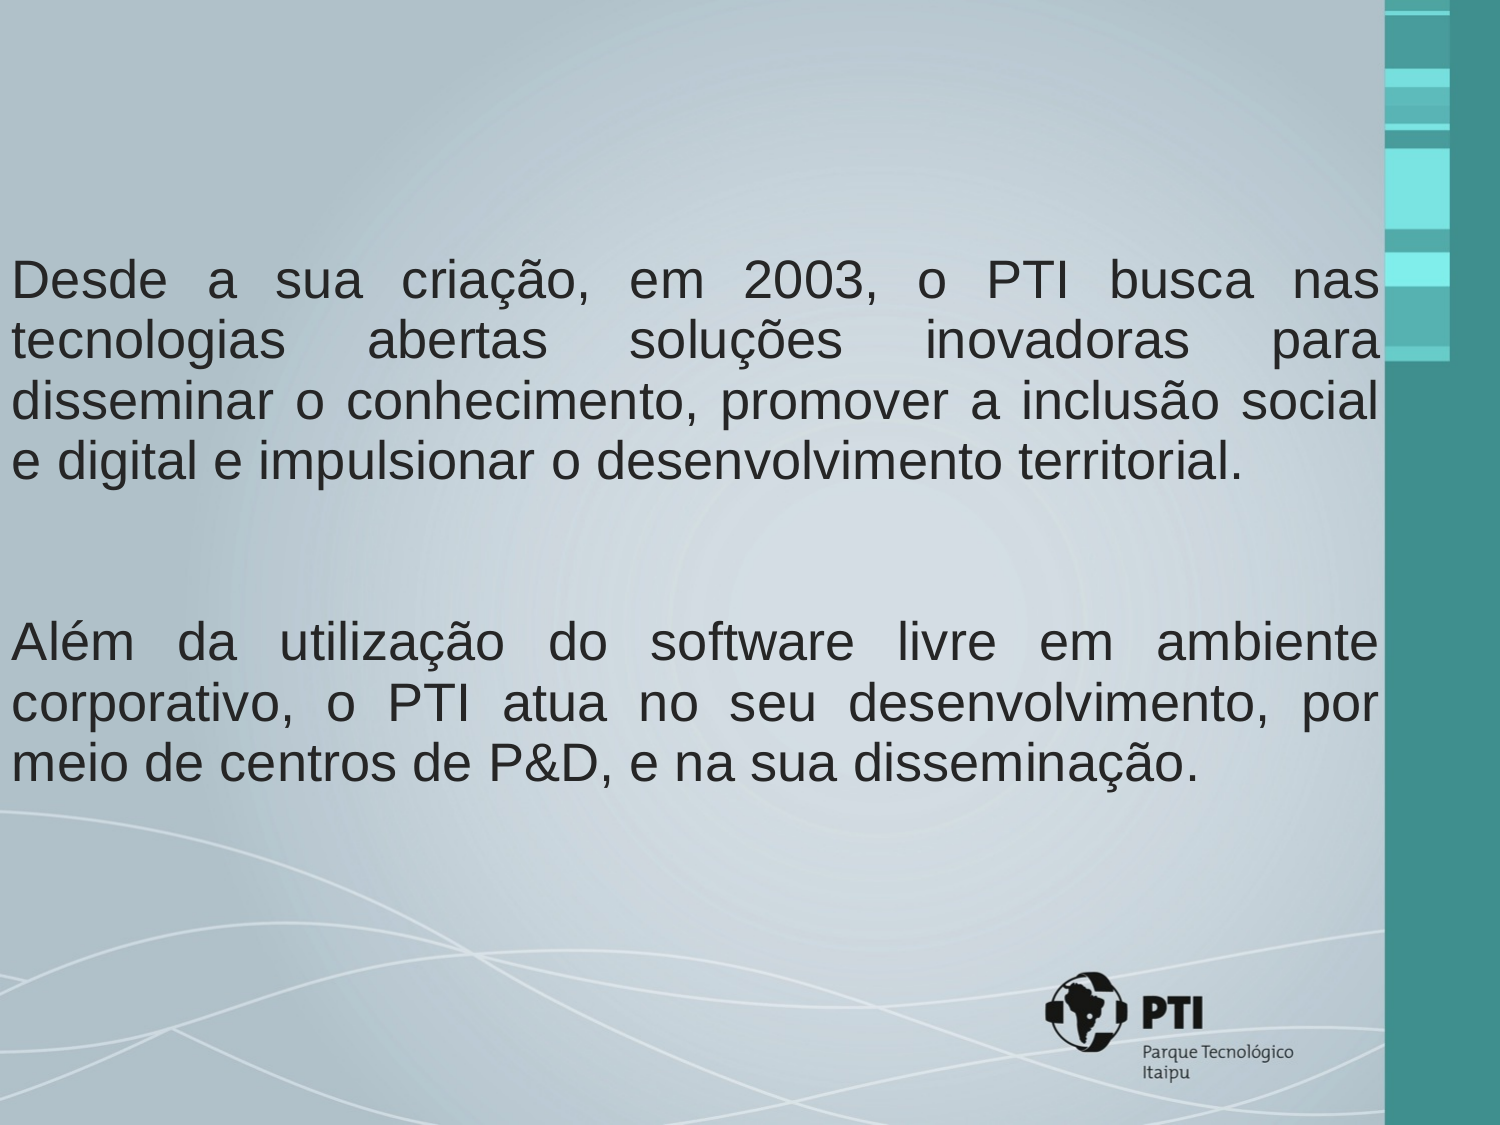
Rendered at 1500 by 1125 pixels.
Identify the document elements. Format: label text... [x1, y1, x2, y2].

subtitle Desde a sua criação, em 2003, o PTI busca nas tecnologias abertas soluções inovadoras para disseminar o conhecimento, promover a inclusão social e digital e impulsionar o desenvolvimento territorial. Além da utilização do software livre em ambiente corporativo, o PTI atua no seu desenvolvimento, por meio de centros de P&D, e na sua disseminação. [11, 94, 1382, 1006]
picture [0, 0, 1500, 1125]
